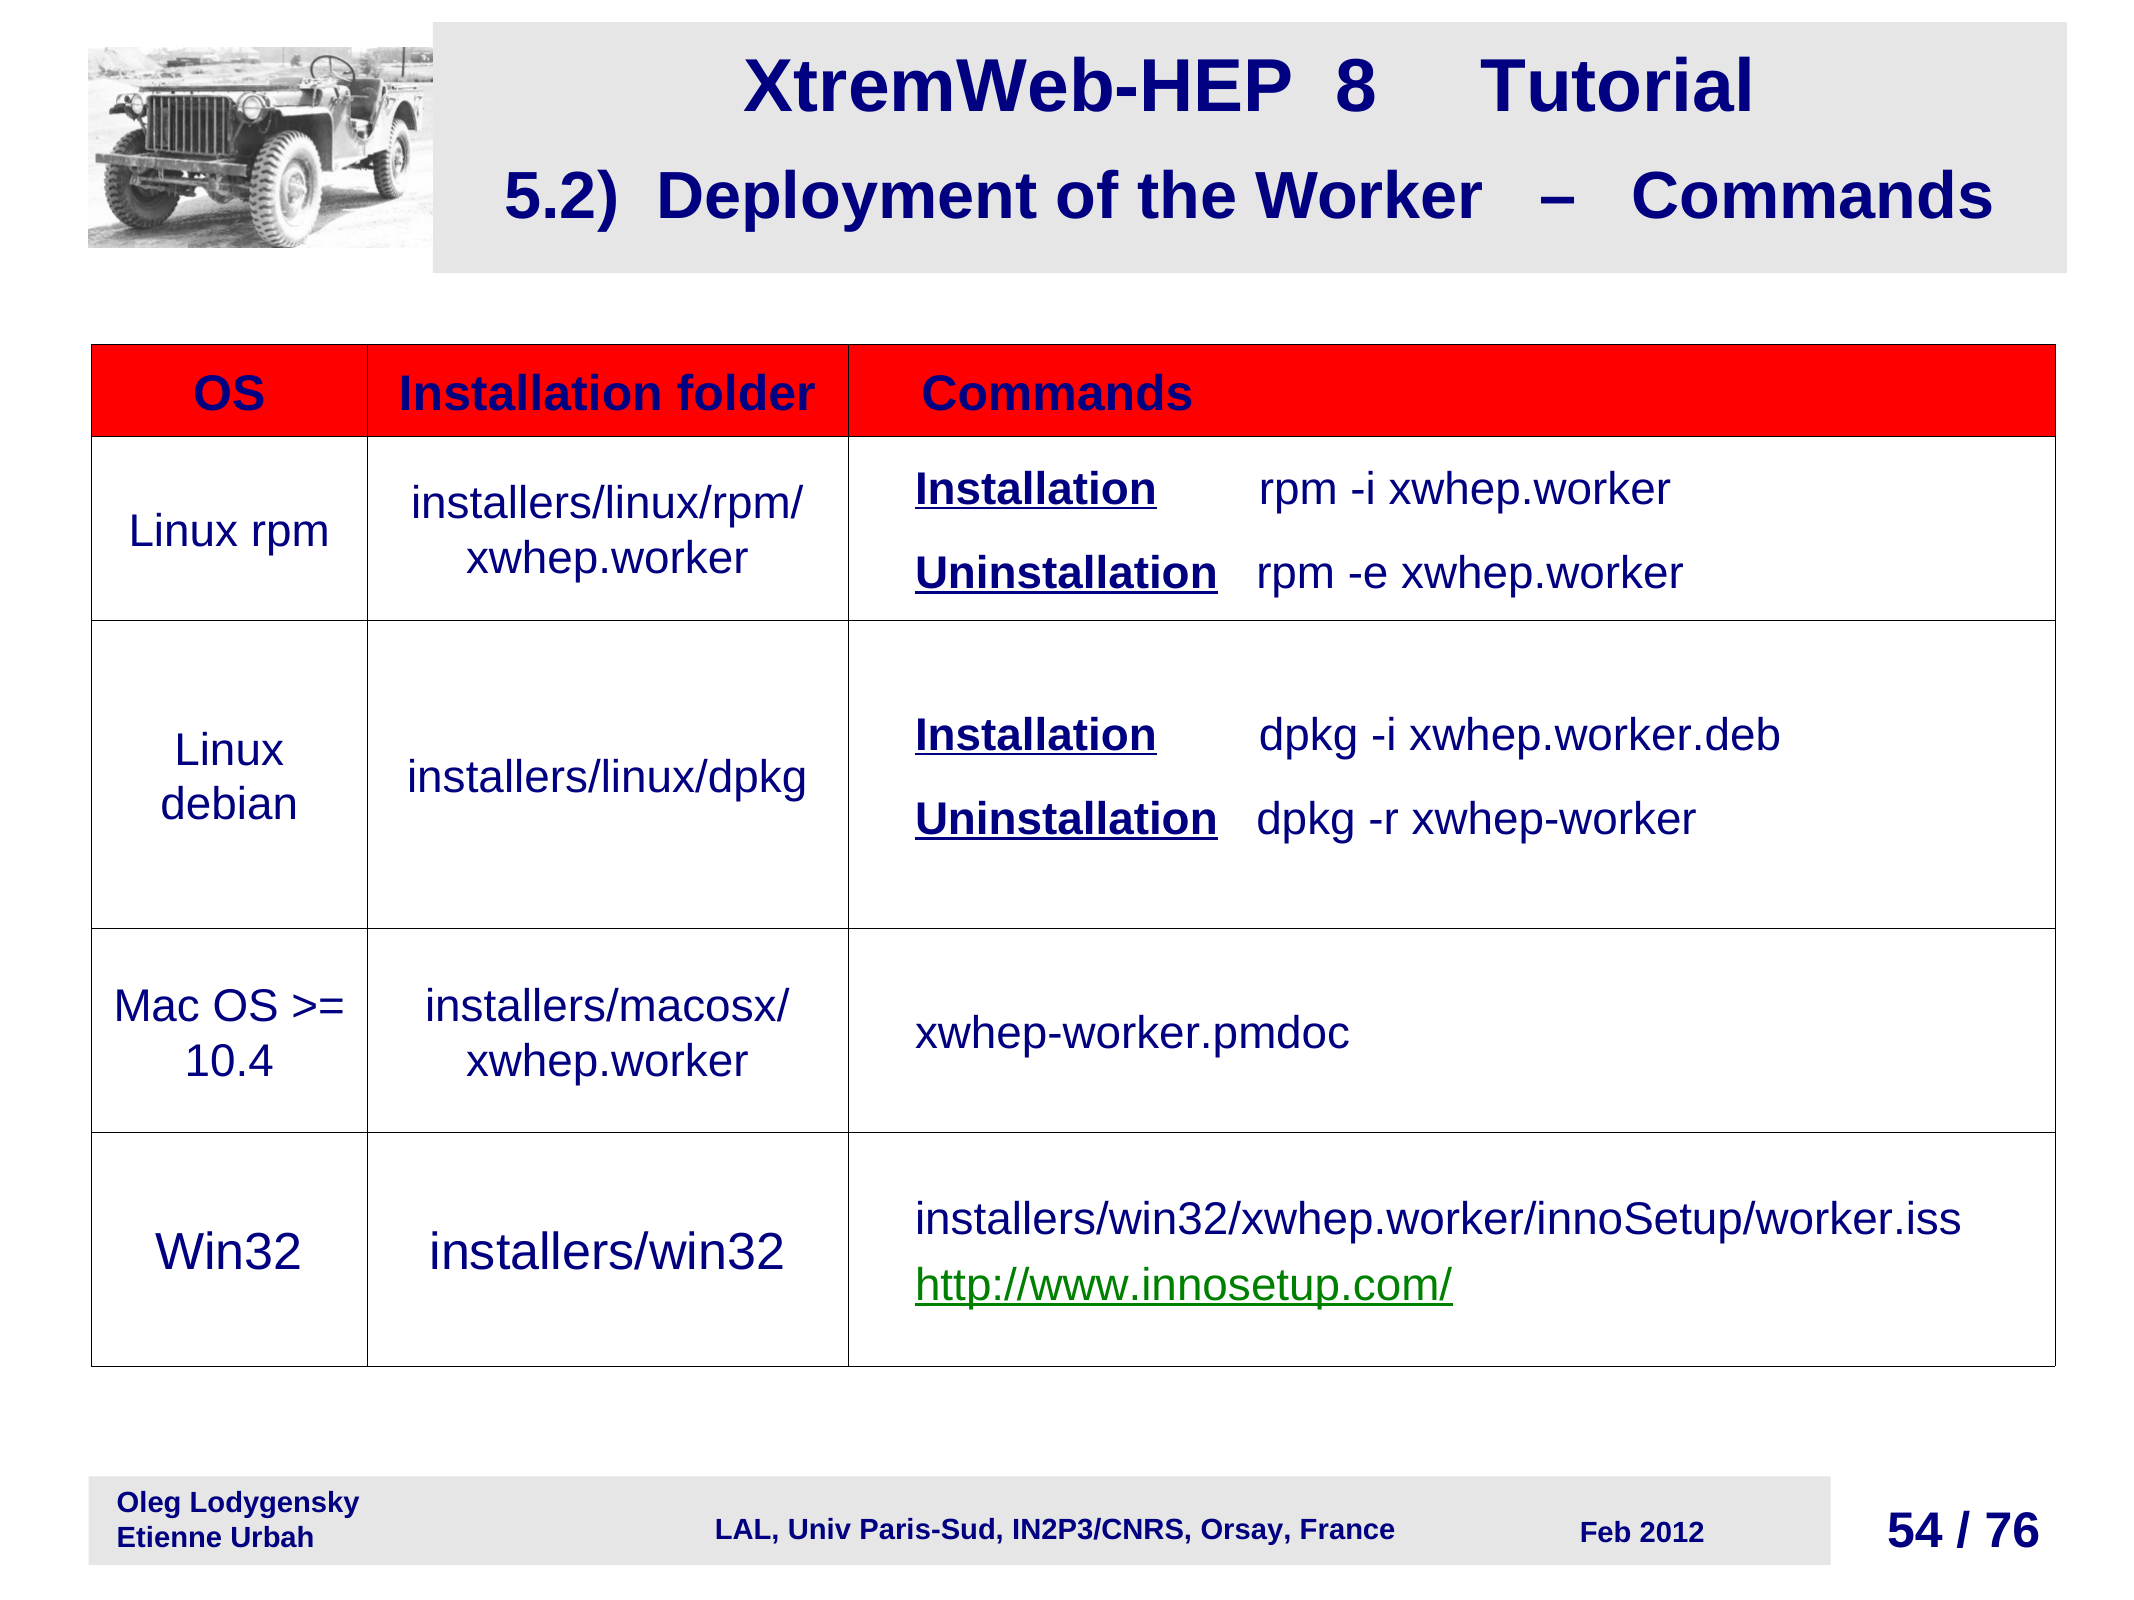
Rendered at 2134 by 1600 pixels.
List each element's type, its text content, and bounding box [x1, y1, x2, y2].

table_header Commands [849, 345, 2055, 436]
table_cell installers/linux/dpkg [368, 621, 848, 928]
table_header Installation folder [368, 345, 848, 436]
table_cell installers/macosx/xwhep.worker [368, 929, 848, 1132]
table_cell Linux debian [92, 621, 367, 928]
table_cell installers/win32/xwhep.worker/innoSetup/worker.iss http://www.innosetup.com/ [849, 1133, 2055, 1366]
table_cell Installation rpm -i xwhep.worker Uninstallation rpm -e xwhep.worker [849, 437, 2055, 620]
table_cell installers/win32 [368, 1133, 848, 1366]
table_cell installers/linux/rpm/xwhep.worker [368, 437, 848, 620]
table_cell Win32 [92, 1133, 367, 1366]
title 5.2) Deployment of the Worker – Commands [442, 118, 2067, 266]
picture [88, 47, 433, 248]
table_cell xwhep-worker.pmdoc [849, 929, 2055, 1132]
table_cell Linux rpm [92, 437, 367, 620]
table_cell Mac OS >= 10.4 [92, 929, 367, 1132]
table_cell Installation dpkg -i xwhep.worker.deb Uninstallation dpkg -r xwhep-worker [849, 621, 2055, 928]
table_header OS [92, 345, 367, 436]
